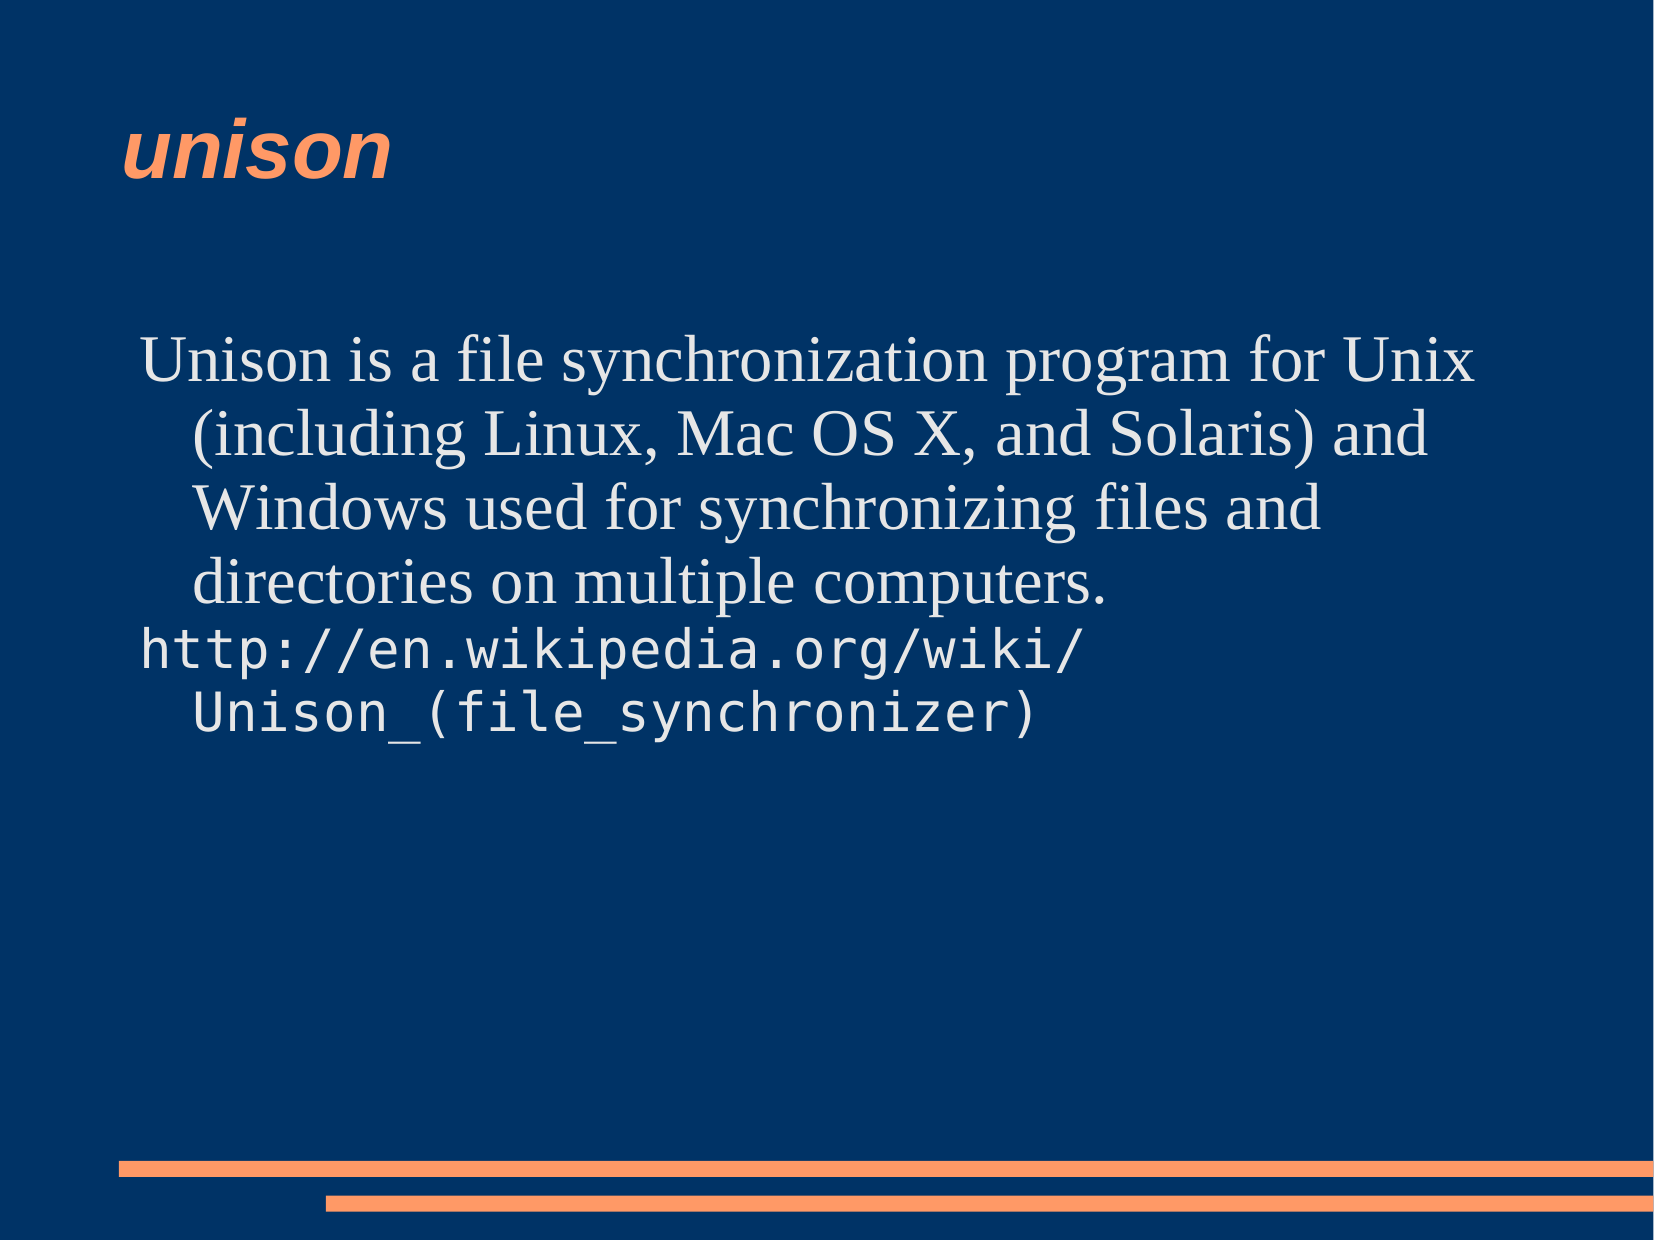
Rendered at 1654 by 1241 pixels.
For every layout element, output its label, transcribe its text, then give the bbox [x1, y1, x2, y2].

title unison [121, 46, 1534, 254]
list Unison is a file synchronization program for Unix (including Linux, Mac OS X, and Solaris) and Windows used for synchronizing files and directories on multiple computers. http://en.wikipedia.org/wiki/Unison_(file_synchronizer) [121, 322, 1561, 1133]
